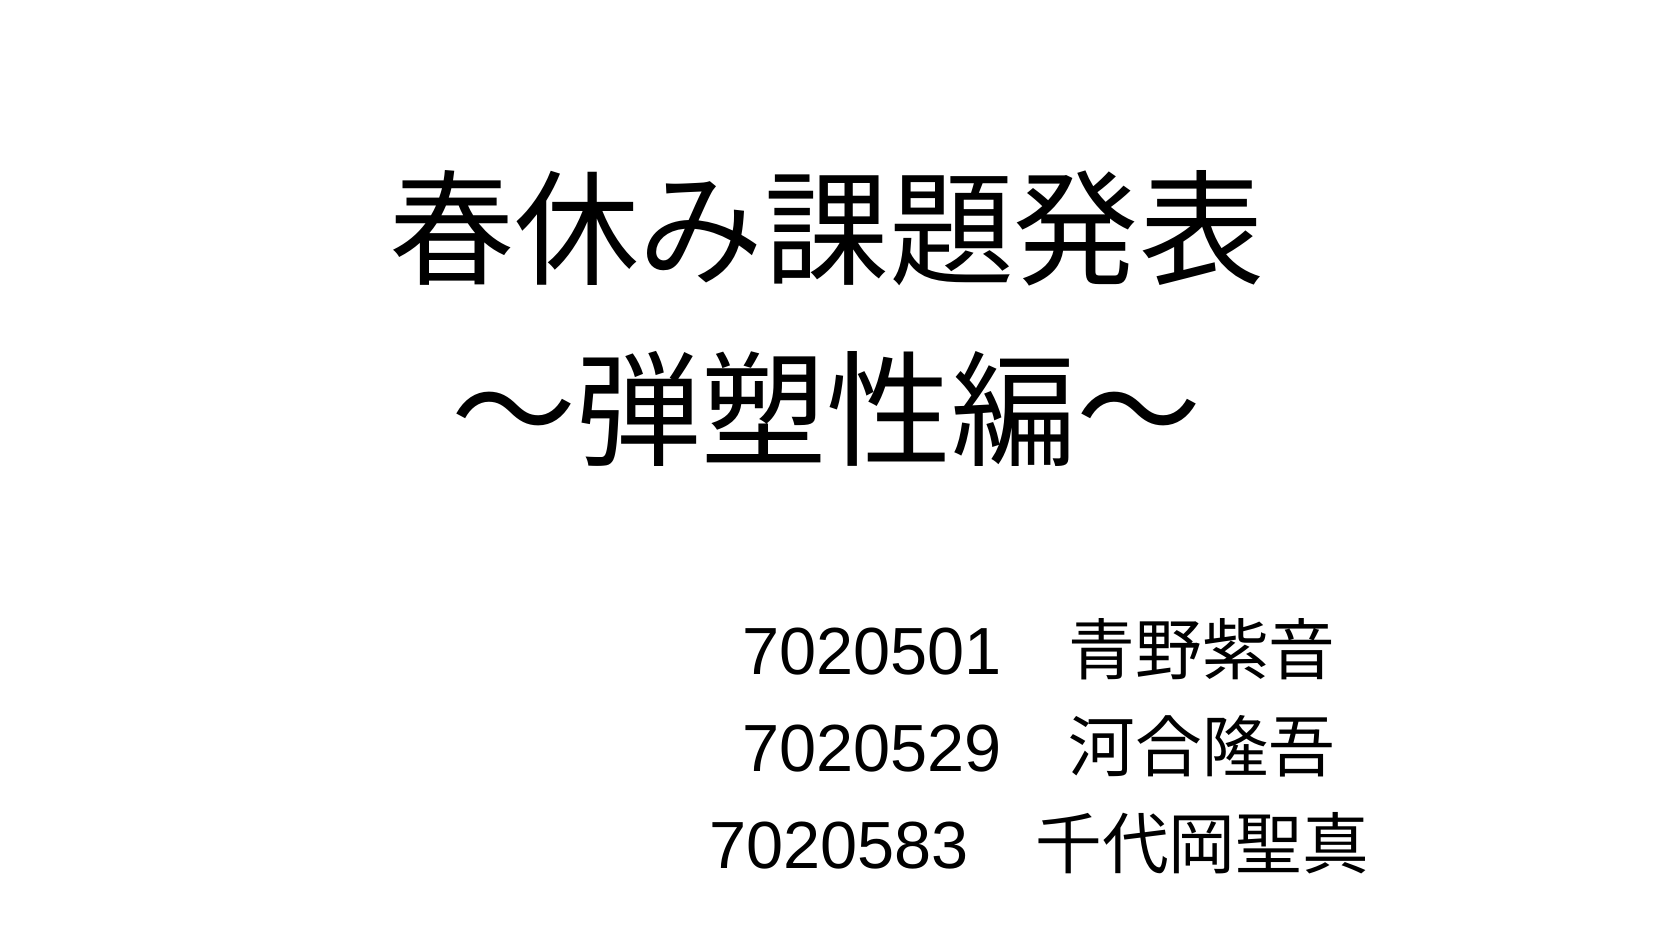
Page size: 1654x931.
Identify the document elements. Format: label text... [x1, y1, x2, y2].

subtitle 7020501 青野紫音 7020529 河合隆吾 7020583 千代岡聖真 [507, 597, 1571, 888]
title 春休み課題発表 〜弾塑性編〜 [82, 129, 1571, 492]
